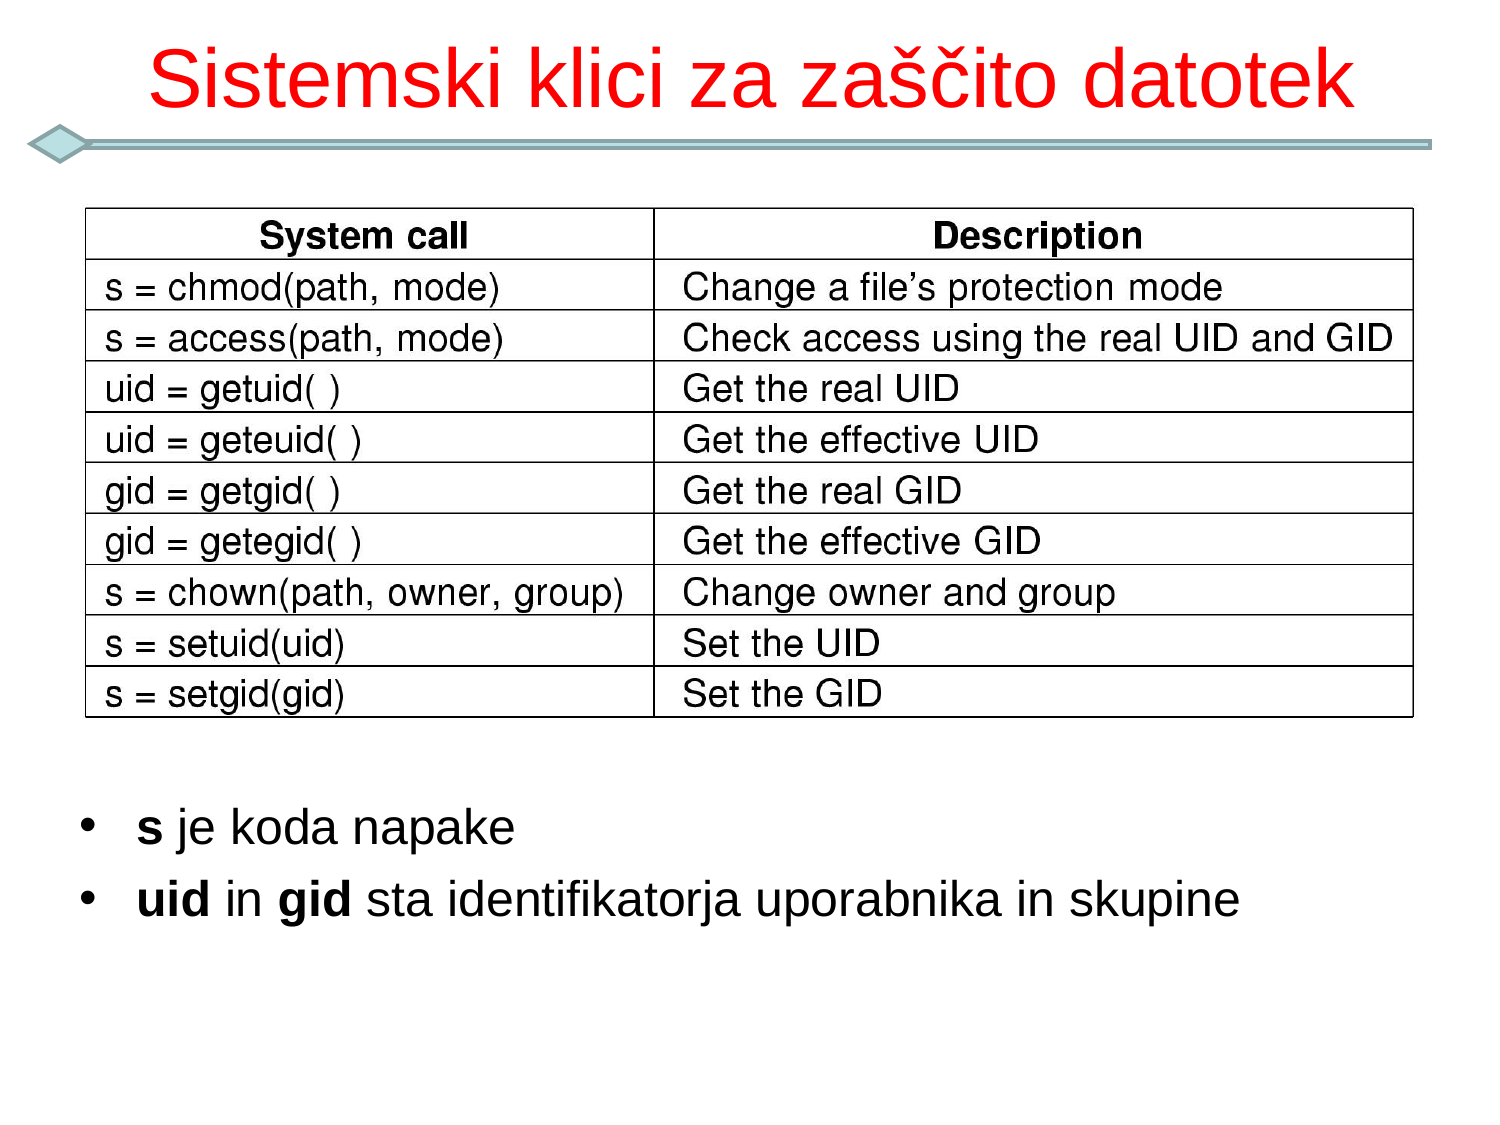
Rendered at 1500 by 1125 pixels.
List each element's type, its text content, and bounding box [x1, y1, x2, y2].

title Sistemski klici za zaščito datotek [76, 0, 1427, 149]
list s je koda napake uid in gid sta identifikatorja uporabnika in skupine [64, 786, 1457, 1015]
picture [82, 191, 1419, 719]
